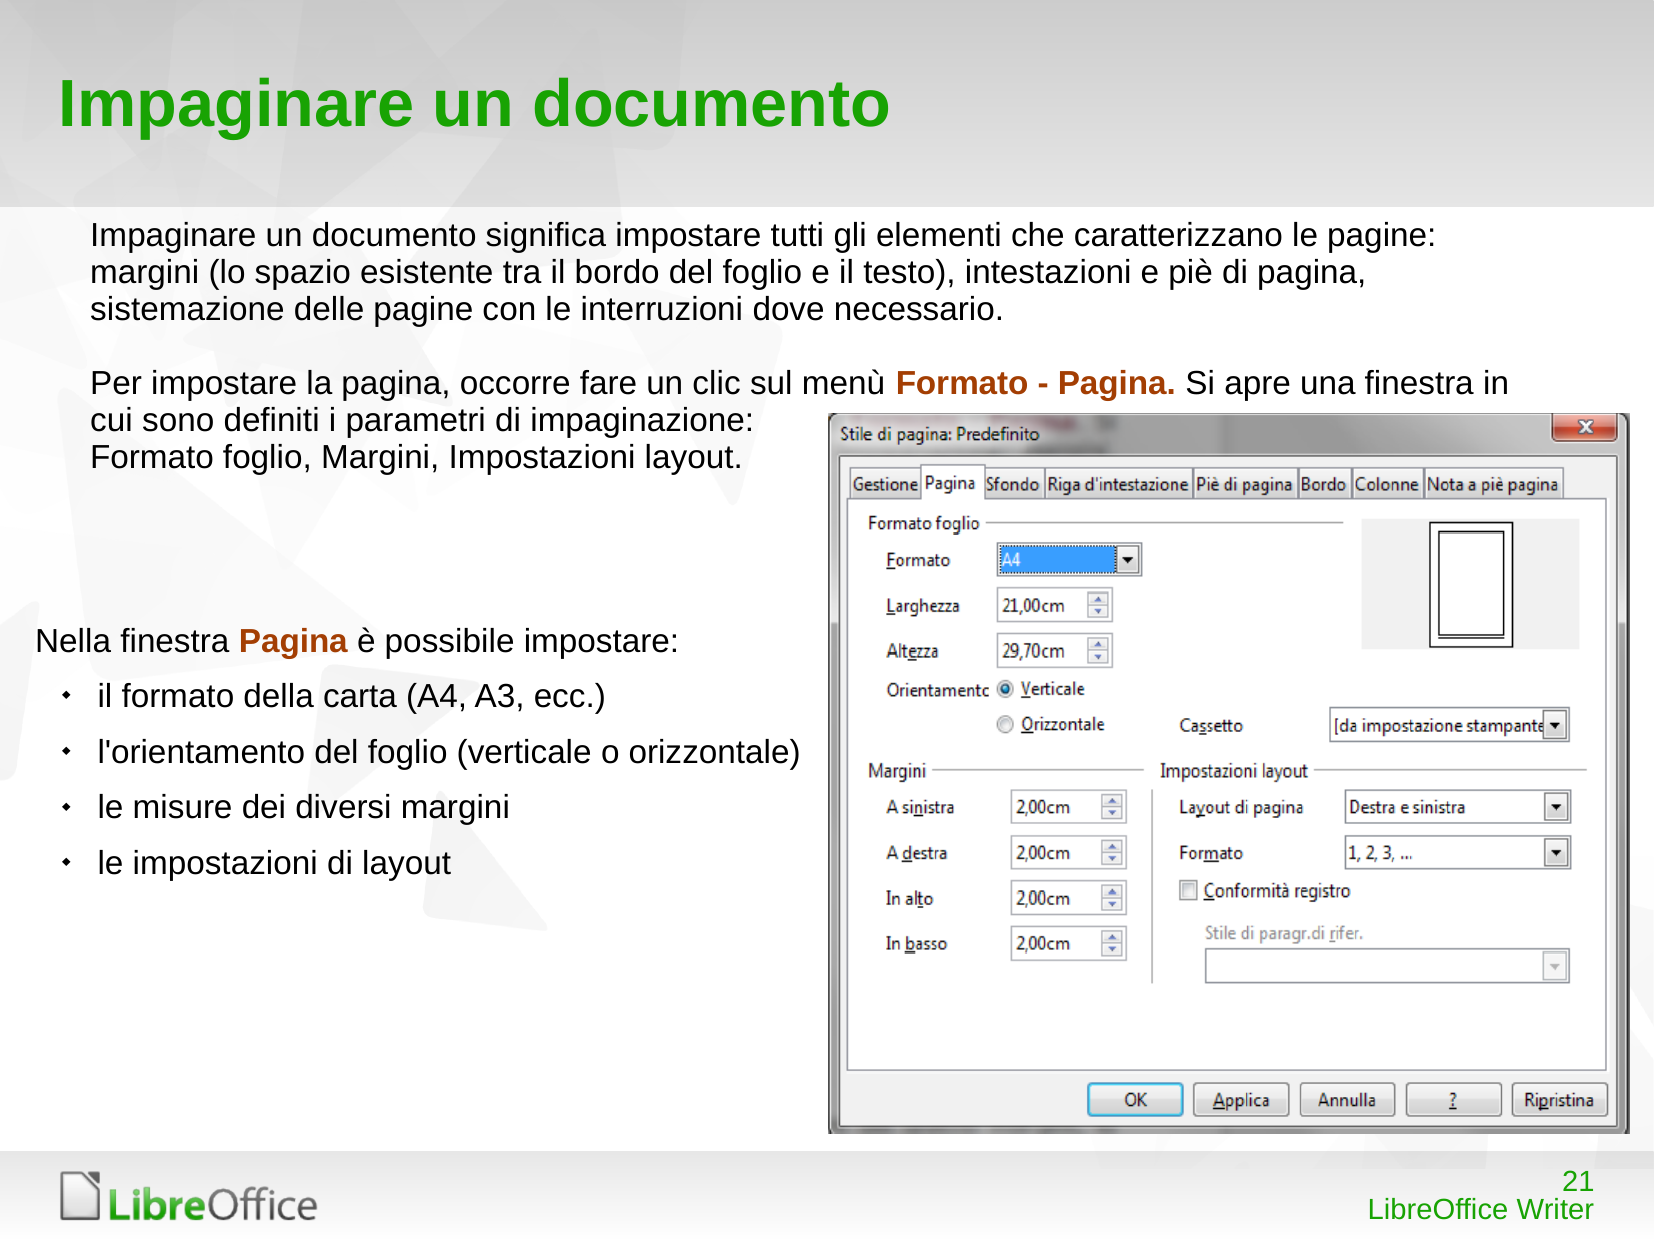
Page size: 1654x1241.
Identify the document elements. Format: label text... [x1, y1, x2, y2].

picture [41, 1152, 337, 1240]
picture [826, 413, 1654, 1169]
title Impaginare un documento [59, 29, 1595, 178]
text_box Nella finestra Pagina è possibile impostare: il formato della carta (A4, A3, ecc.) l'orientamento del foglio (verticale o orizzontale) le misure dei diversi margini le impostazioni di layout [11, 596, 833, 951]
picture [0, 0, 783, 931]
text_box Impaginare un documento significa impostare tutti gli elementi che caratterizzano le pagine: margini (lo spazio esistente tra il bordo del foglio e il testo), intestazioni e piè di pagina, sistemazione delle pagine con le interruzioni dove necessario. Per impostare la pagina, occorre fare un clic sul menù Formato - Pagina. Si apre una finestra in cui sono definiti i parametri di impaginazione: Formato foglio, Margini, Impostazioni layout. [75, 209, 1571, 487]
